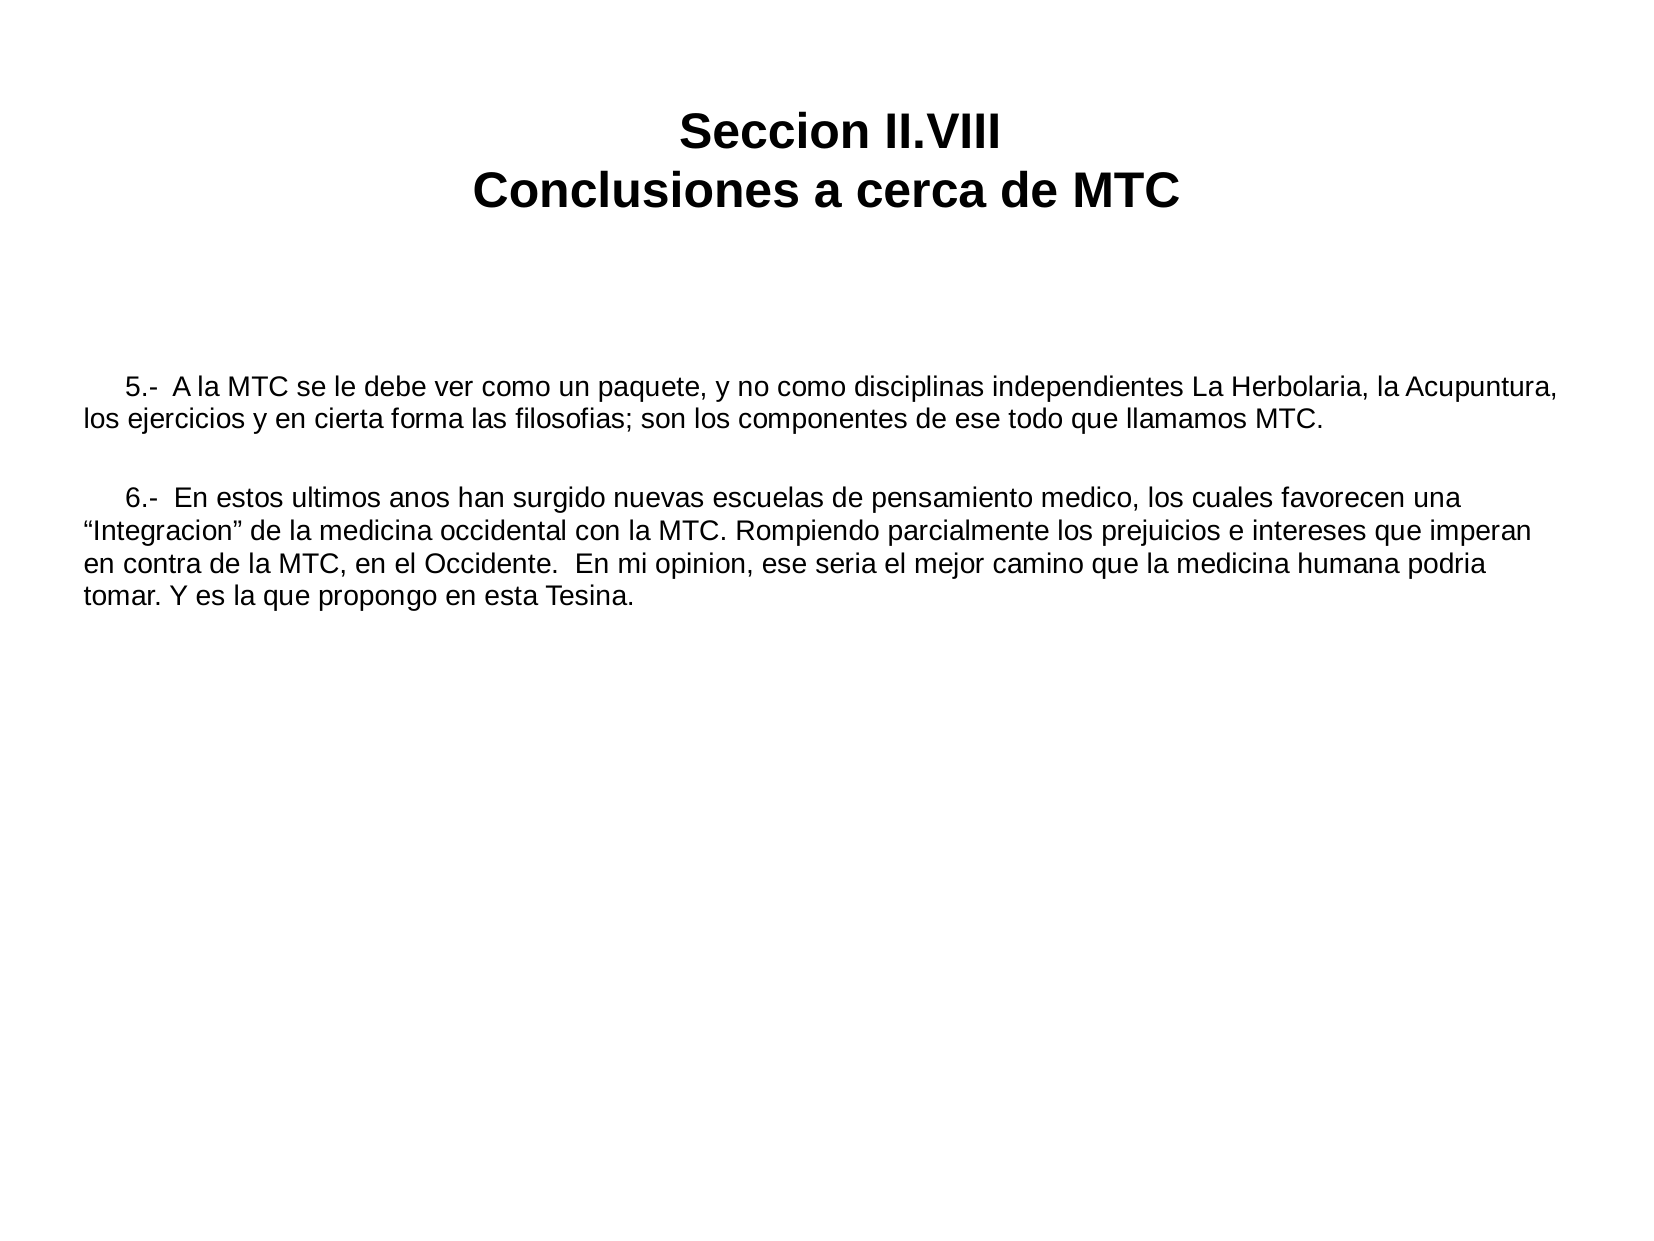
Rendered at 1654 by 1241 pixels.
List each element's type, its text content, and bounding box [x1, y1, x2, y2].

chart [82, 290, 1565, 1106]
title Seccion II.VIII Conclusiones a cerca de MTC [82, 49, 1571, 257]
